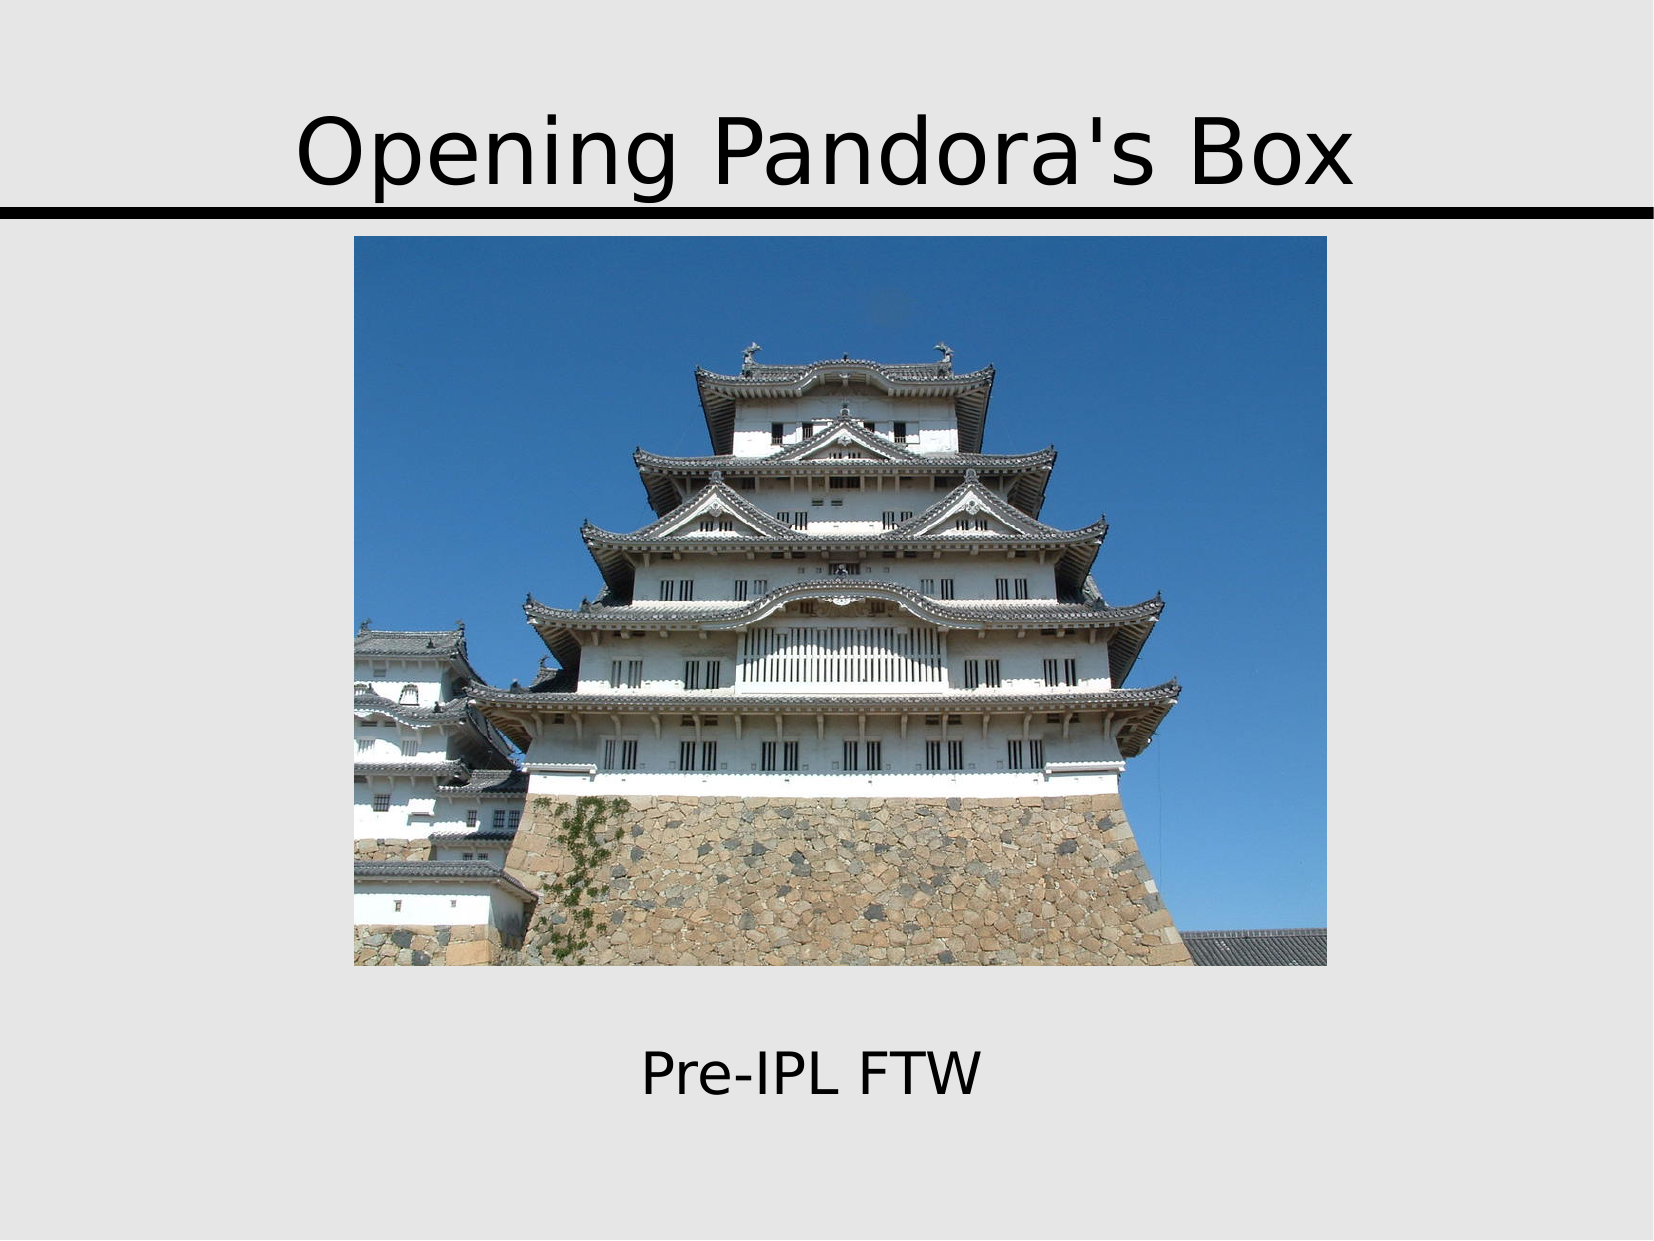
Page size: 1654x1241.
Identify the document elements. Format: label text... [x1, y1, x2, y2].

title Opening Pandora's Box [82, 49, 1571, 257]
text_box Pre-IPL FTW [590, 1033, 999, 1117]
picture [354, 236, 1327, 966]
